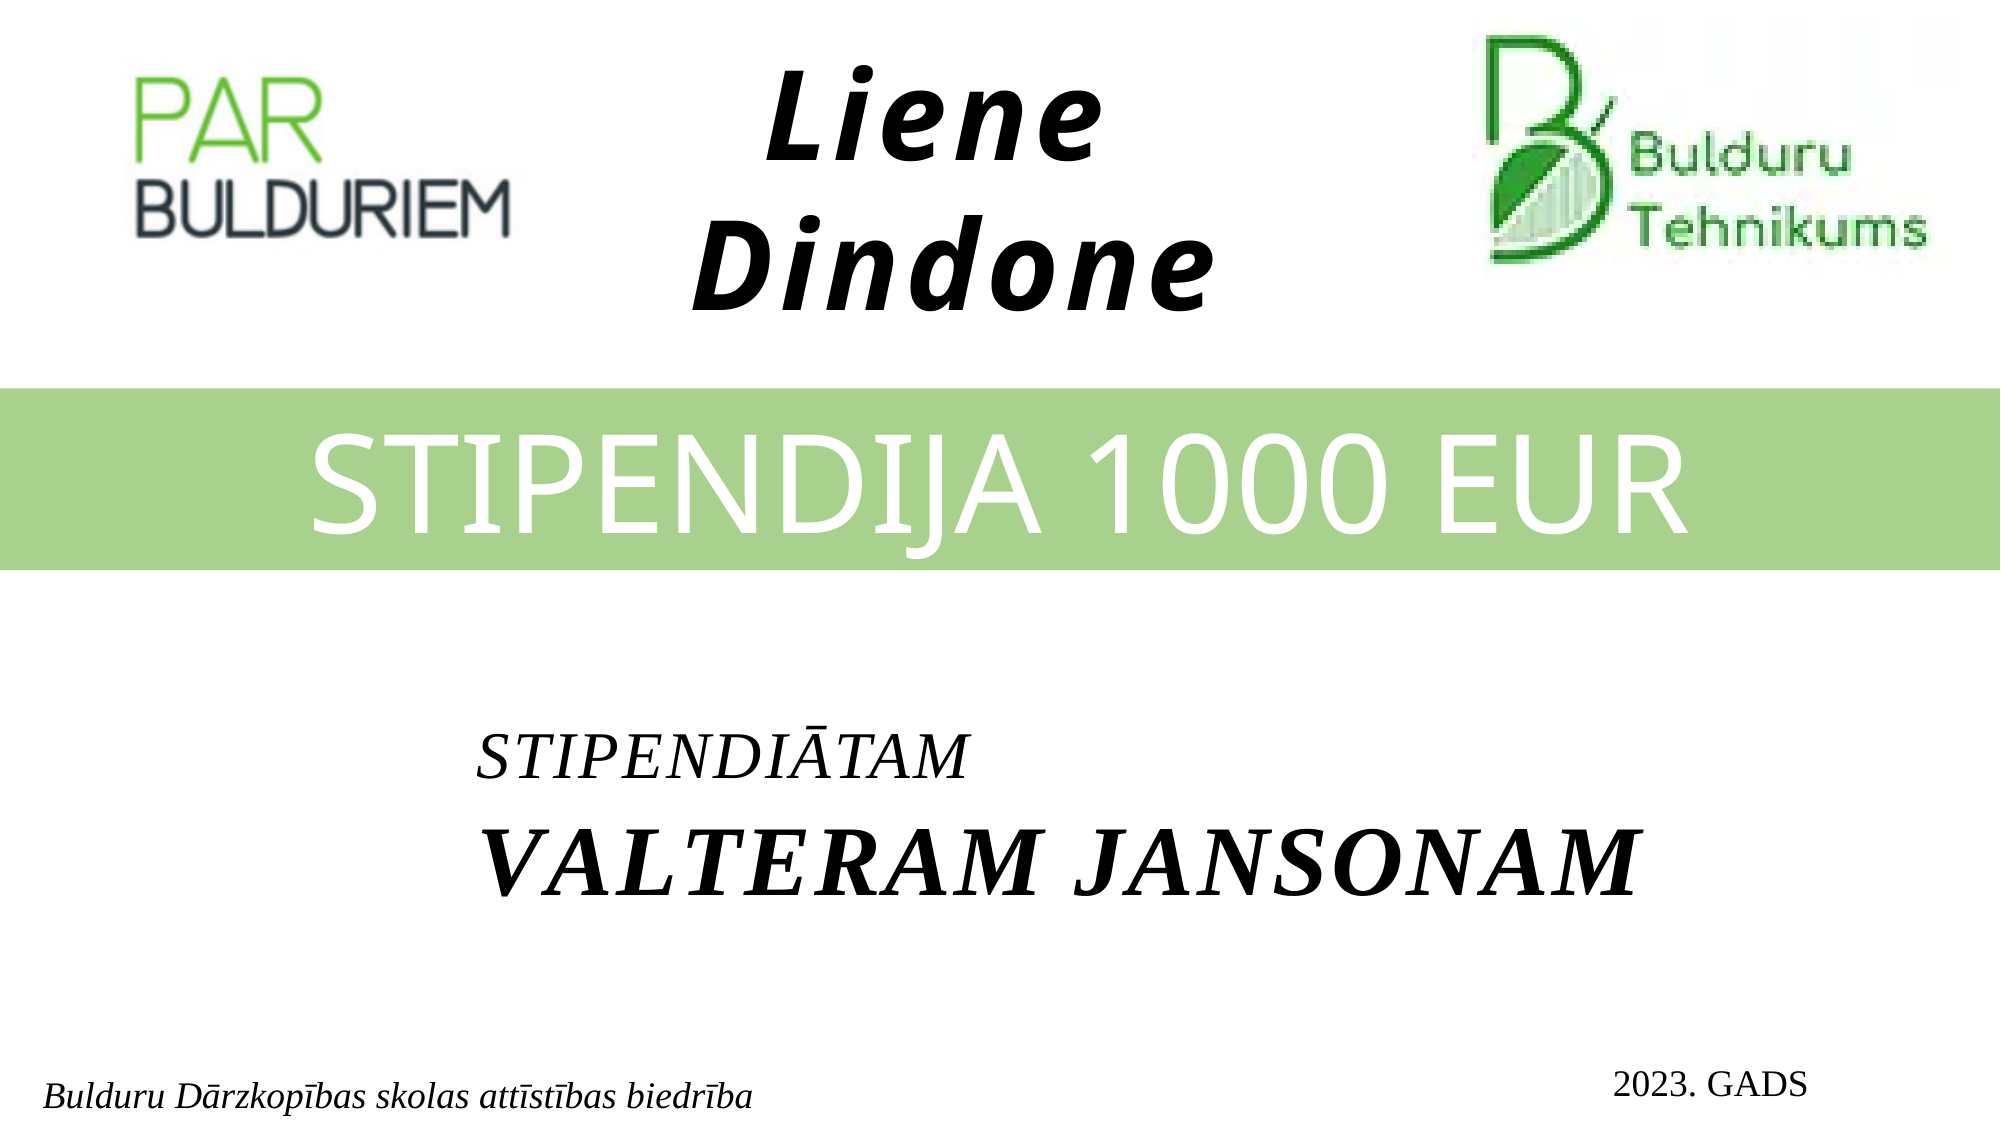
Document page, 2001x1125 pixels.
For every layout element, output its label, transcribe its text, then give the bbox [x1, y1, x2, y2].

text_box STIPENDIJA 1000 EUR [0, 388, 2000, 571]
picture [0, 0, 678, 367]
text_box Bulduru Dārzkopības skolas attīstības biedrība [27, 1063, 800, 1124]
picture [1464, 13, 1984, 317]
text_box STIPENDIĀTAM ValterAM JansonAM [0, 688, 2000, 926]
text_box 2023. GADS [1597, 1050, 2000, 1112]
text_box Liene Dindone [584, 28, 1323, 347]
